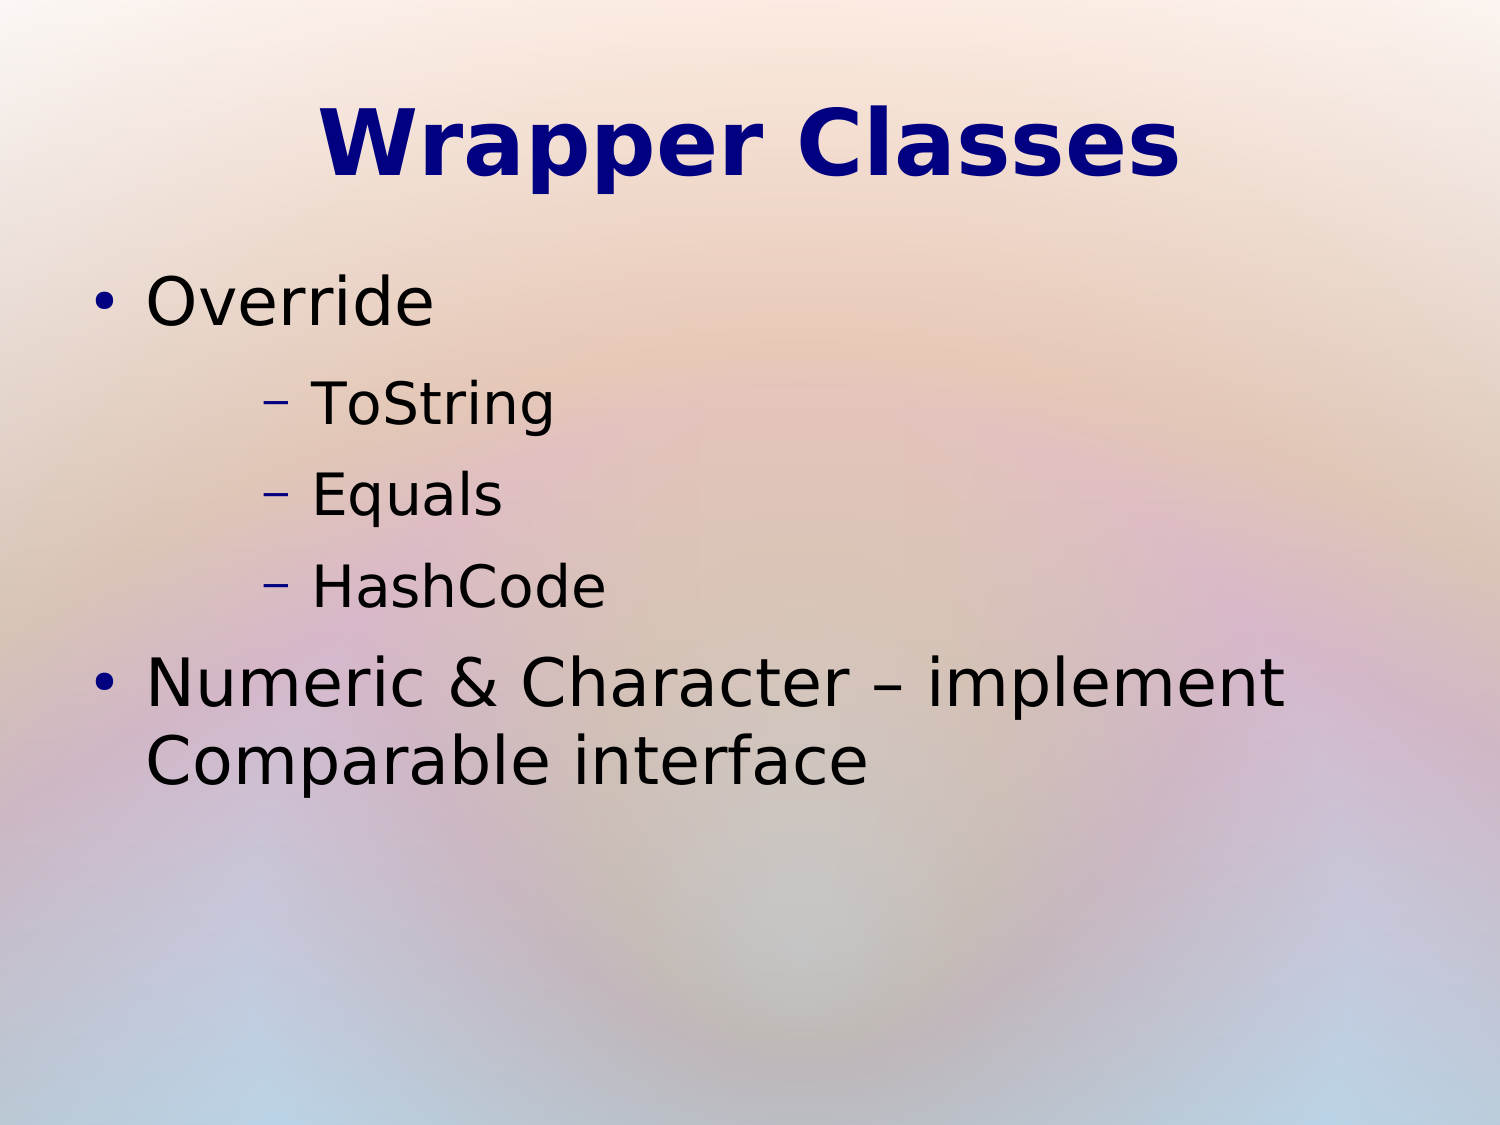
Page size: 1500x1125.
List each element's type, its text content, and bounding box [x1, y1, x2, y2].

picture [0, 0, 1500, 1125]
title Wrapper Classes [75, 50, 1425, 238]
list Override ToString Equals HashCode Numeric & Character – implement Comparable interface [75, 263, 1425, 938]
